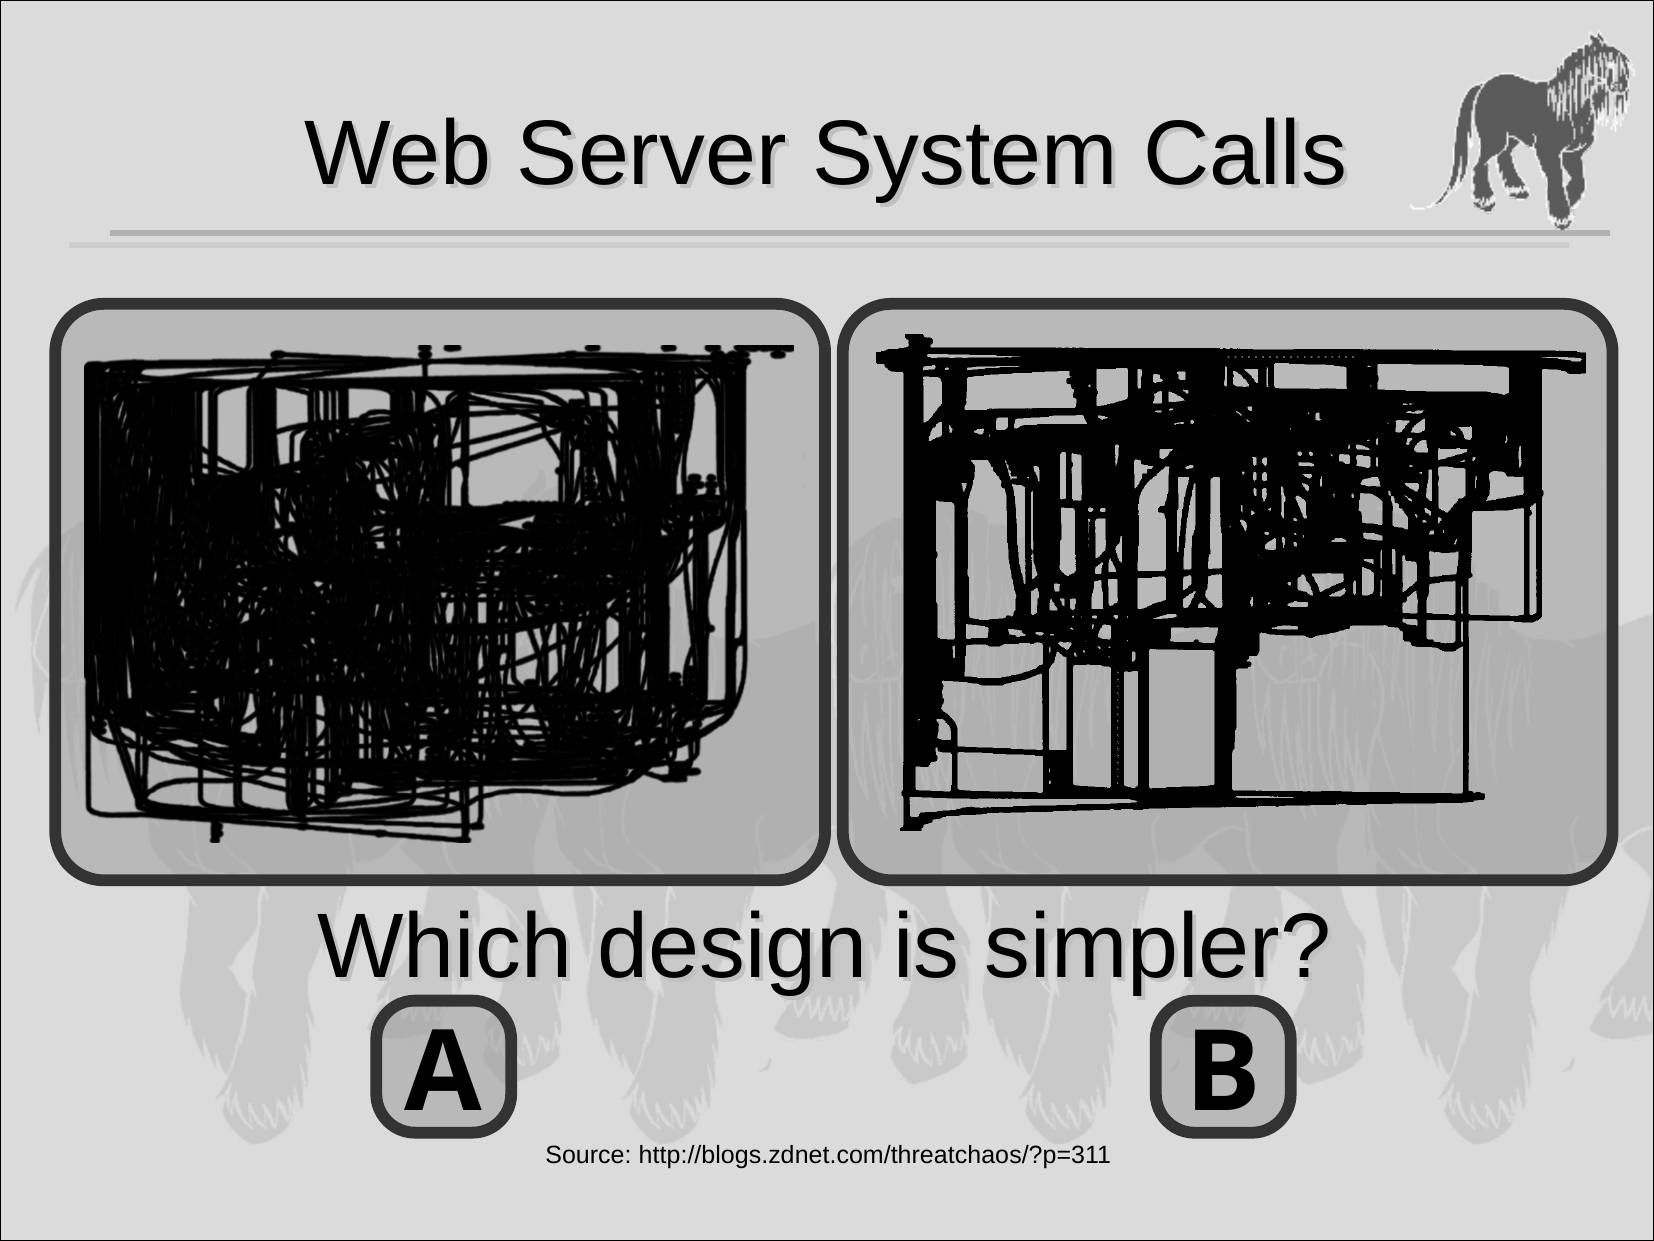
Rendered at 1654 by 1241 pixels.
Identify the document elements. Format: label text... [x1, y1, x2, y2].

text_box [842, 303, 1613, 878]
picture [84, 345, 794, 843]
text_box A [376, 1014, 512, 1130]
text_box Which design is simpler? [37, 878, 1613, 1014]
picture [876, 334, 1586, 831]
text_box B [1155, 1014, 1291, 1130]
title Web Server System Calls [82, 49, 1571, 257]
text_box Source: http://blogs.zdnet.com/threatchaos/?p=311 [292, 1130, 1366, 1183]
picture [1401, 25, 1639, 236]
text_box [55, 303, 826, 878]
